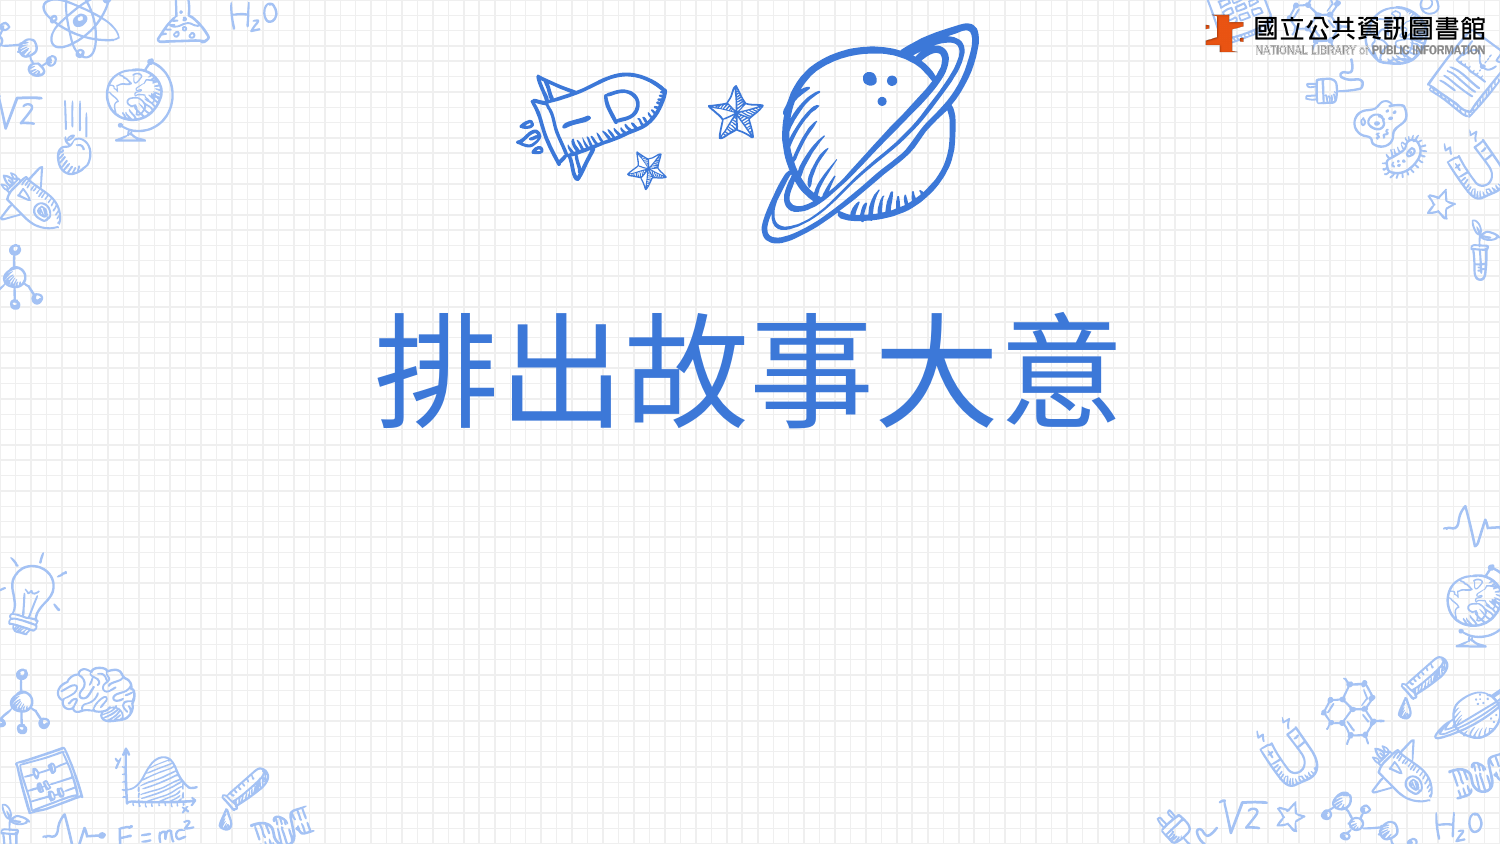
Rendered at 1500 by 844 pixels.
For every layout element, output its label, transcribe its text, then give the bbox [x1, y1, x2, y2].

text_box [708, 85, 764, 140]
text_box [761, 23, 979, 244]
text_box [516, 72, 668, 181]
text_box [627, 151, 667, 191]
title 排出故事大意 [112, 268, 1388, 459]
